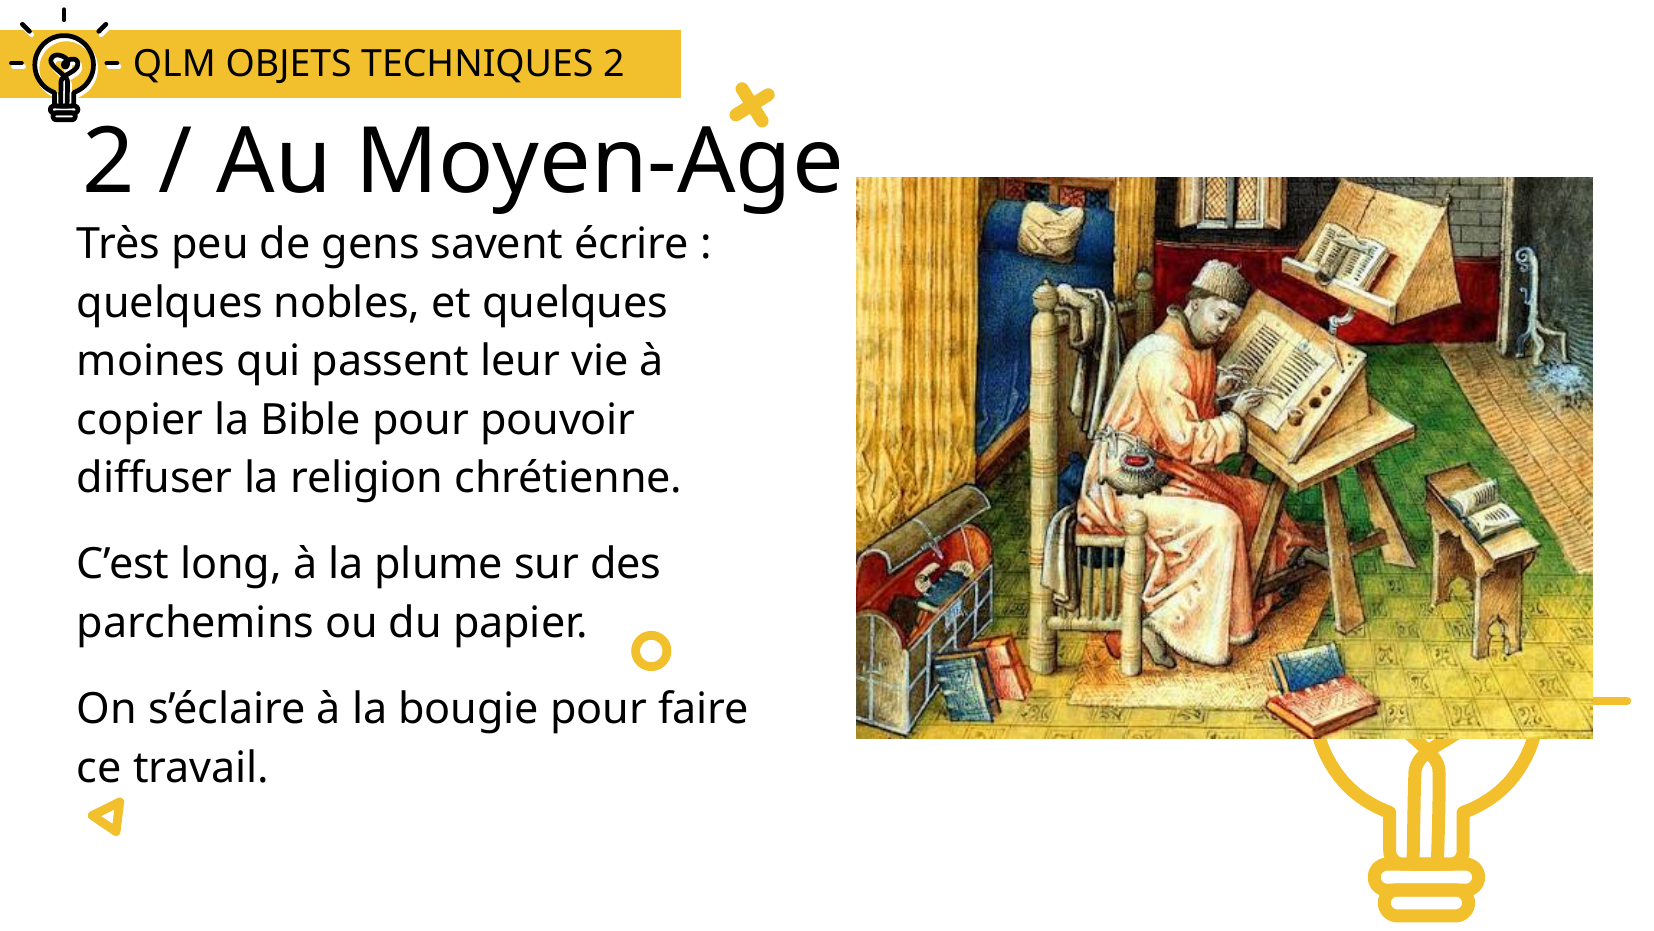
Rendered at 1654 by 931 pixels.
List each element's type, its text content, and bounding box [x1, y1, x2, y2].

list Très peu de gens savent écrire : quelques nobles, et quelques moines qui passent leur vie à copier la Bible pour pouvoir diffuser la religion chrétienne. C’est long, à la plume sur des parchemins ou du papier. On s’éclaire à la bougie pour faire ce travail. [76, 212, 798, 798]
picture [856, 177, 1593, 739]
text_box QLM OBJETS TECHNIQUES 2 [118, 29, 650, 96]
title 2 / Au Moyen-Age [82, 94, 1571, 250]
